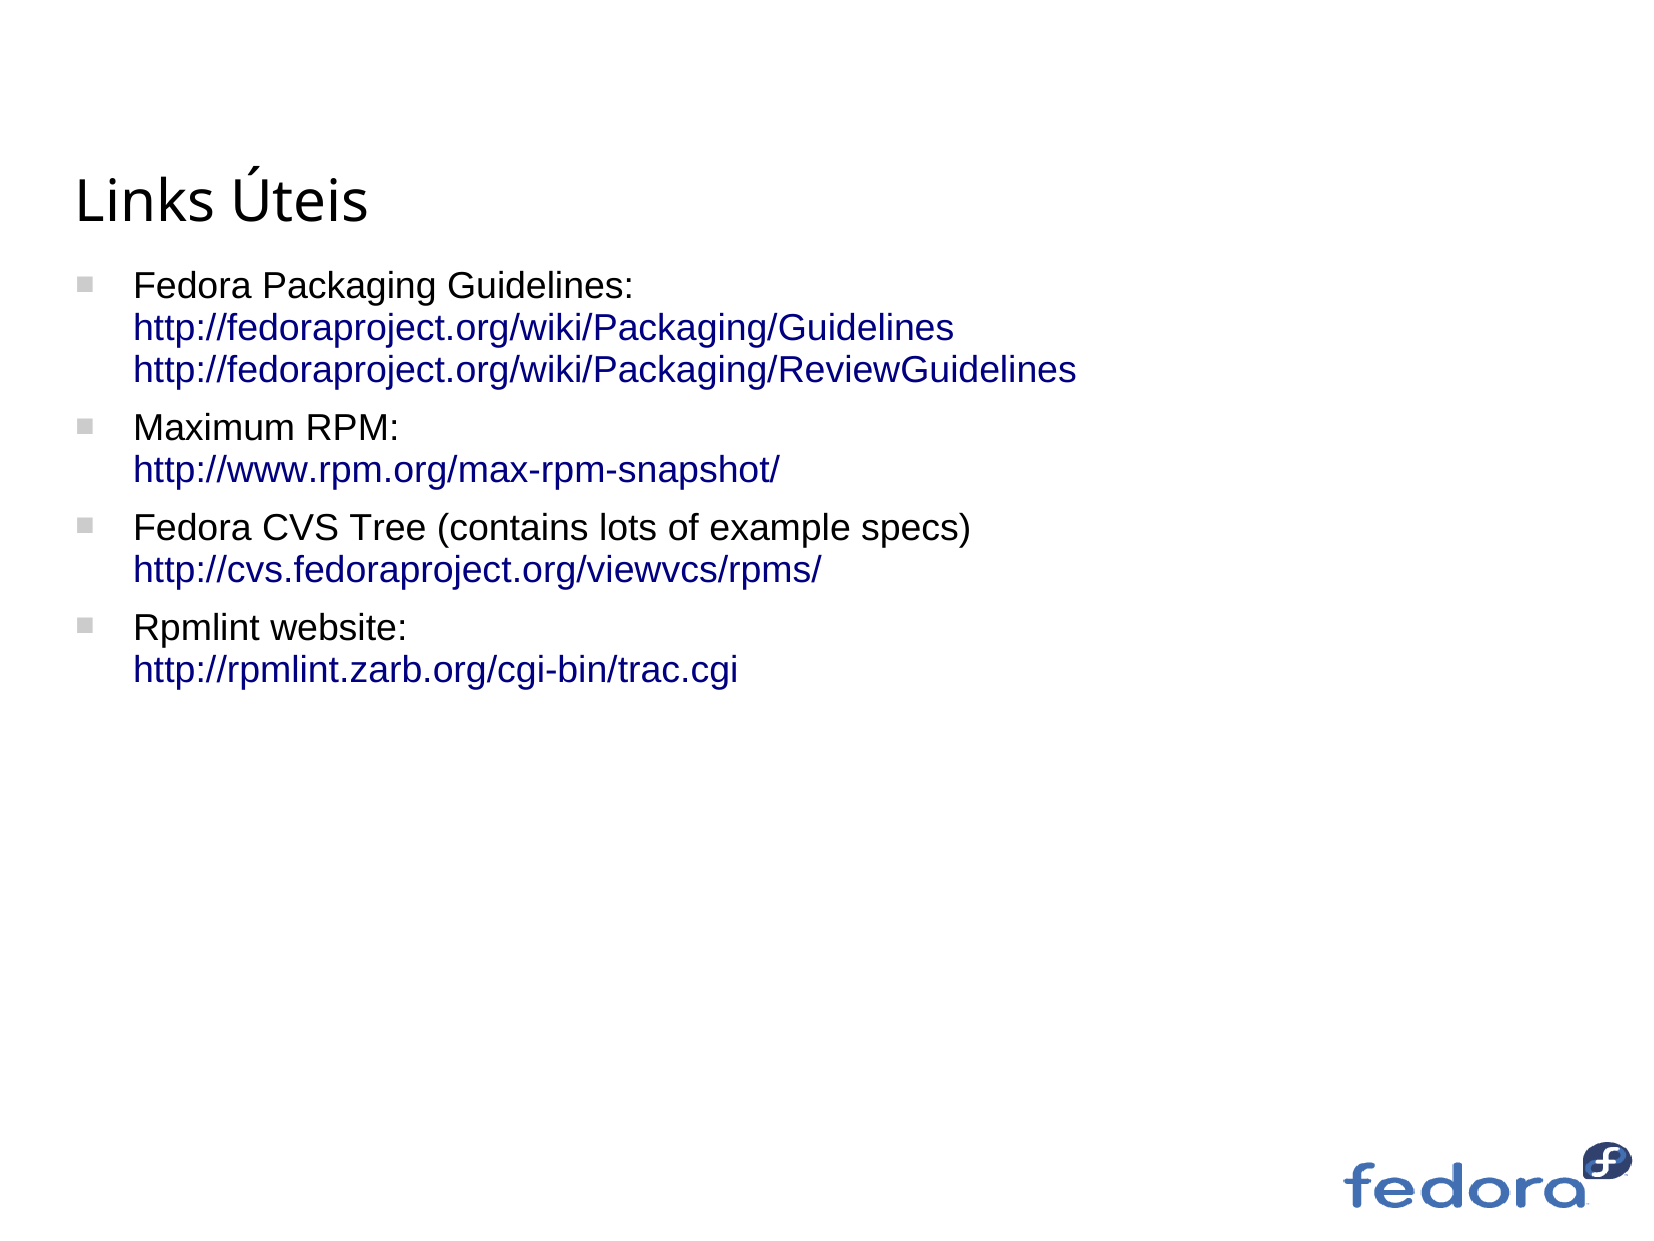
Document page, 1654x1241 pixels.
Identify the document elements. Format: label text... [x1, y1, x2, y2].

list Fedora Packaging Guidelines: http://fedoraproject.org/wiki/Packaging/Guidelines http://fedoraproject.org/wiki/Packaging/ReviewGuidelines Maximum RPM: http://www.rpm.org/max-rpm-snapshot/ Fedora CVS Tree (contains lots of example specs) http://cvs.fedoraproject.org/viewvcs/rpms/ Rpmlint website: http://rpmlint.zarb.org/cgi-bin/trac.cgi [77, 264, 1500, 1174]
picture [1332, 1124, 1651, 1227]
title Links Úteis [74, 140, 1506, 259]
